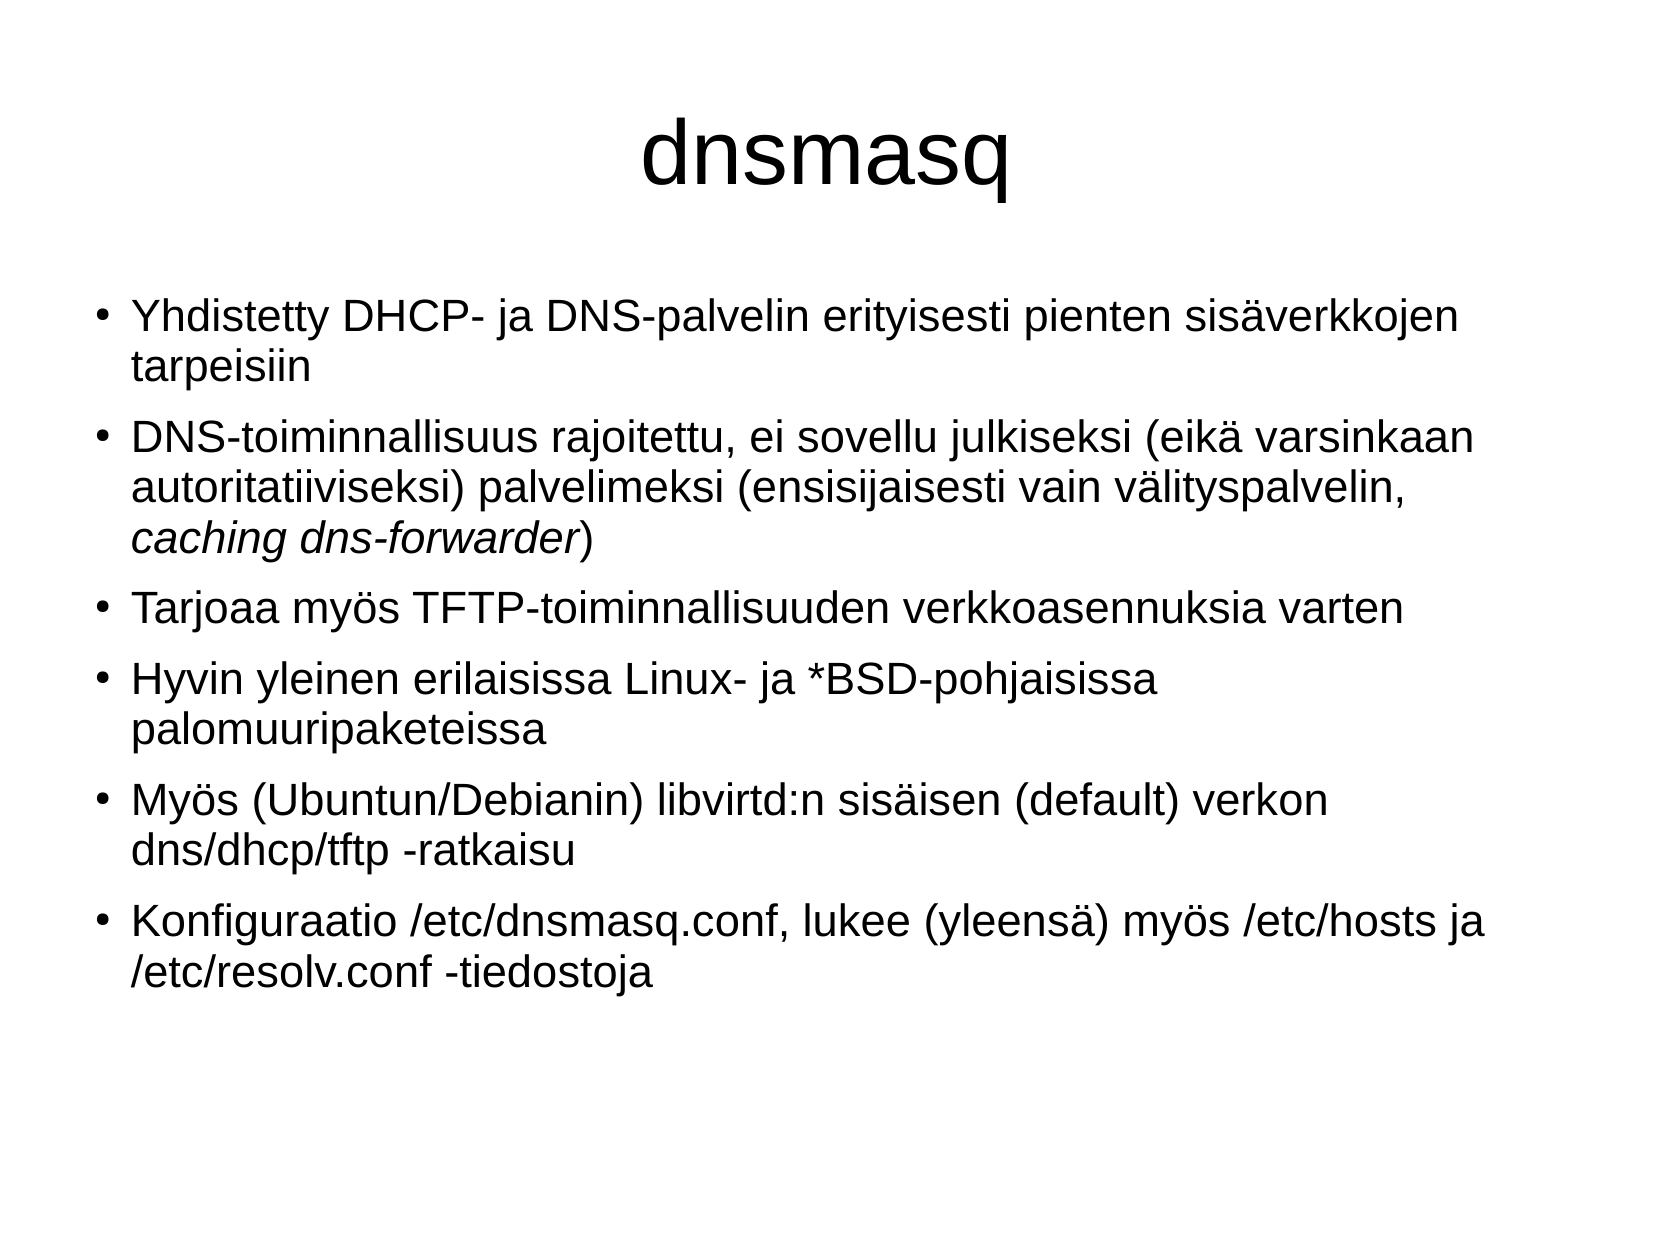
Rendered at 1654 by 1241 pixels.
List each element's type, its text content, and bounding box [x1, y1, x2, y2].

list Yhdistetty DHCP- ja DNS-palvelin erityisesti pienten sisäverkkojen tarpeisiin DNS-toiminnallisuus rajoitettu, ei sovellu julkiseksi (eikä varsinkaan autoritatiiviseksi) palvelimeksi (ensisijaisesti vain välityspalvelin, caching dns-forwarder) Tarjoaa myös TFTP-toiminnallisuuden verkkoasennuksia varten Hyvin yleinen erilaisissa Linux- ja *BSD-pohjaisissa palomuuripaketeissa Myös (Ubuntun/Debianin) libvirtd:n sisäisen (default) verkon dns/dhcp/tftp -ratkaisu Konfiguraatio /etc/dnsmasq.conf, lukee (yleensä) myös /etc/hosts ja /etc/resolv.conf -tiedostoja [82, 290, 1571, 1010]
title dnsmasq [82, 49, 1571, 257]
